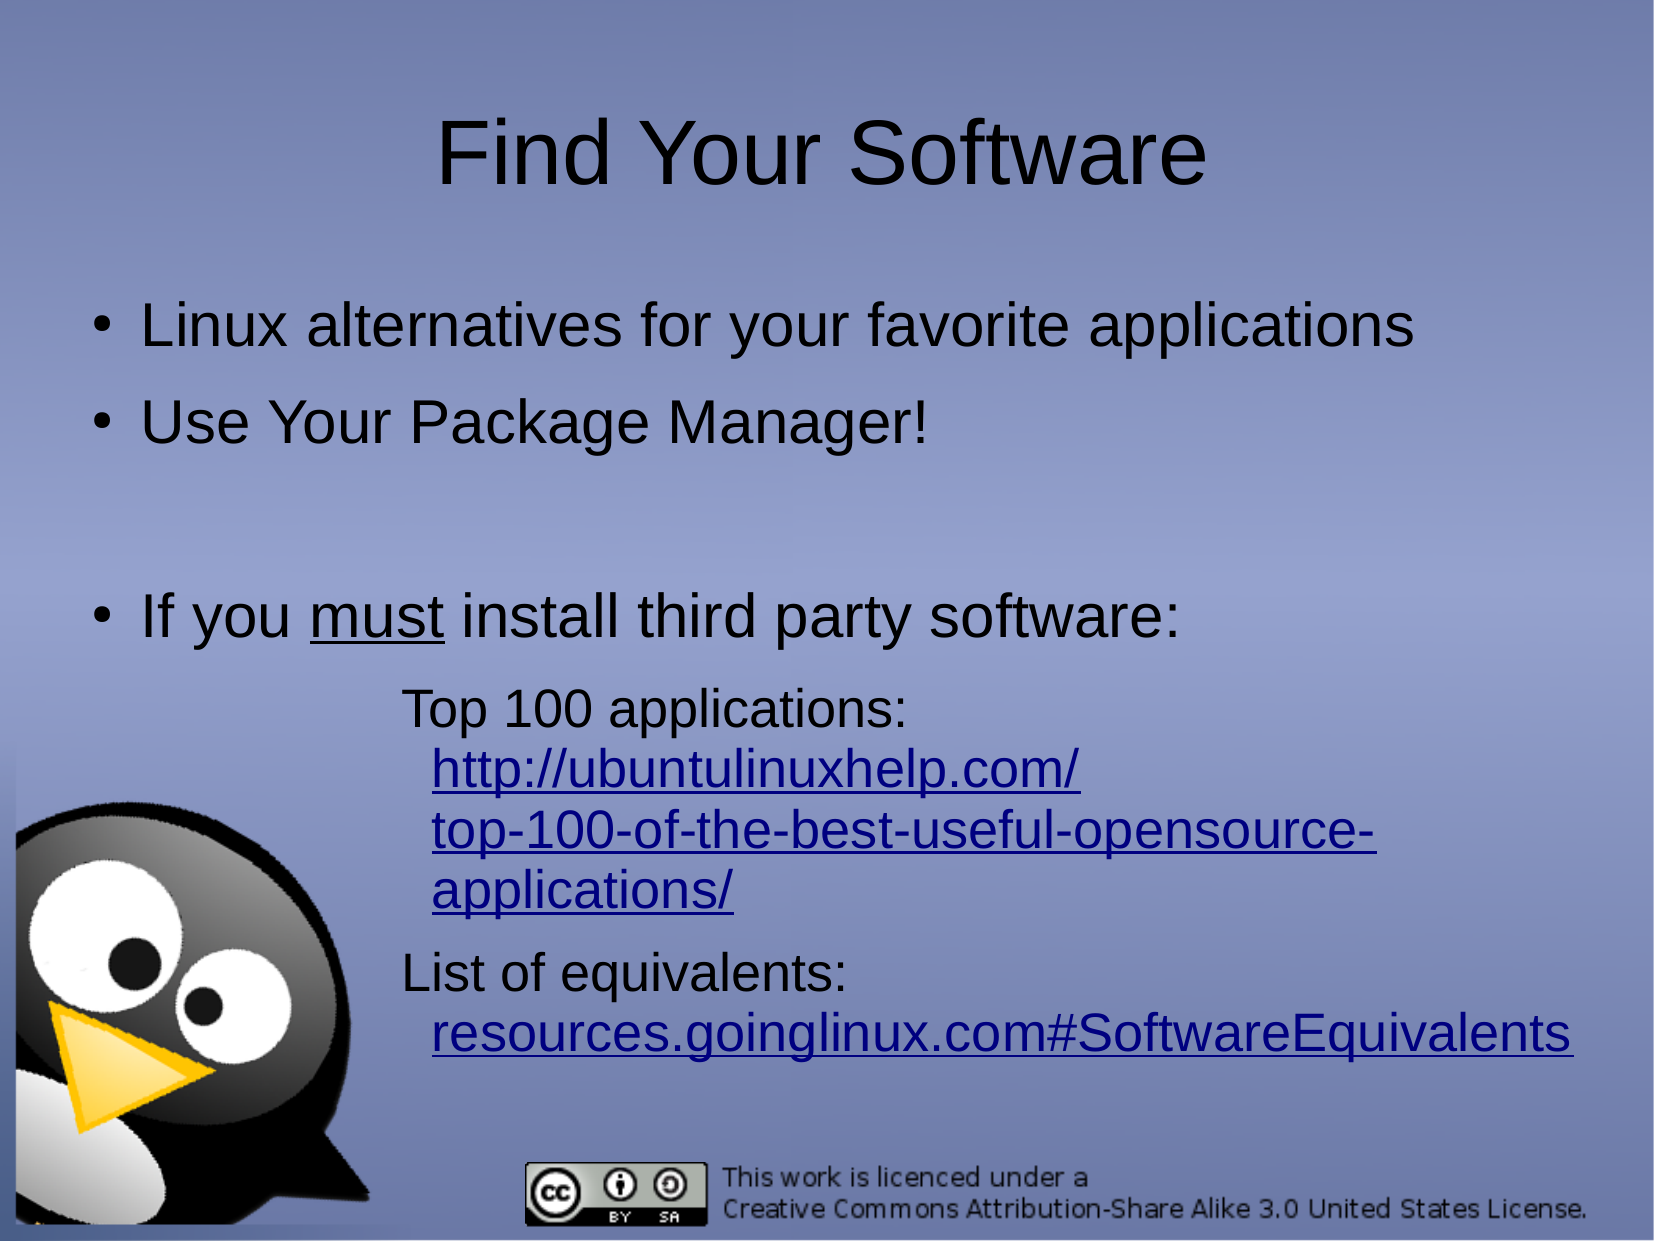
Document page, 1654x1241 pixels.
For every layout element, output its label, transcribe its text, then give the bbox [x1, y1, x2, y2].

title Find Your Software [75, 49, 1571, 257]
picture [0, 0, 1654, 1241]
list Linux alternatives for your favorite applications Use Your Package Manager! If you must install third party software: Top 100 applications: http://ubuntulinuxhelp.com/ top-100-of-the-best-useful-opensource- applications/ List of equivalents: resources.goinglinux.com#SoftwareEquivalents [75, 290, 1571, 1109]
